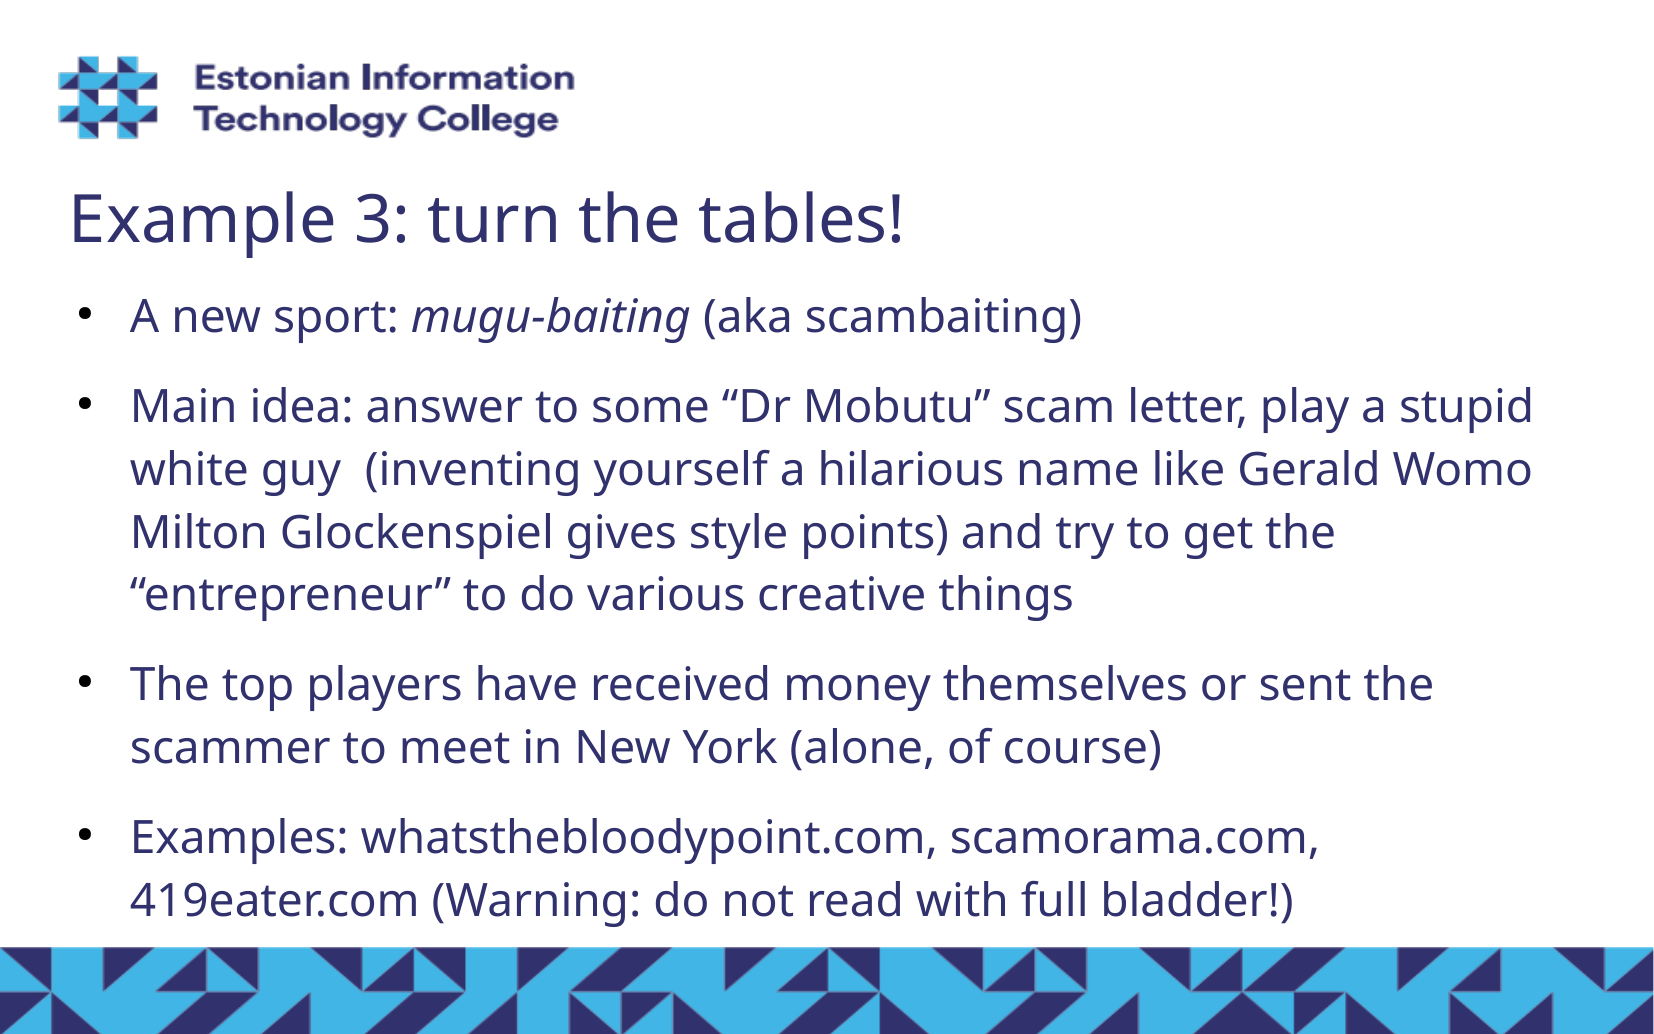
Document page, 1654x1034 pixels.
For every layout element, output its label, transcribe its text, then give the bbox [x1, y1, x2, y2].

list A new sport: mugu-baiting (aka scambaiting) Main idea: answer to some “Dr Mobutu” scam letter, play a stupid white guy (inventing yourself a hilarious name like Gerald Womo Milton Glockenspiel gives style points) and try to get the “entrepreneur” to do various creative things The top players have received money themselves or sent the scammer to meet in New York (alone, of course) Examples: whatsthebloodypoint.com, scamorama.com, 419eater.com (Warning: do not read with full bladder!) [59, 283, 1595, 936]
title Example 3: turn the tables! [68, 147, 1536, 283]
